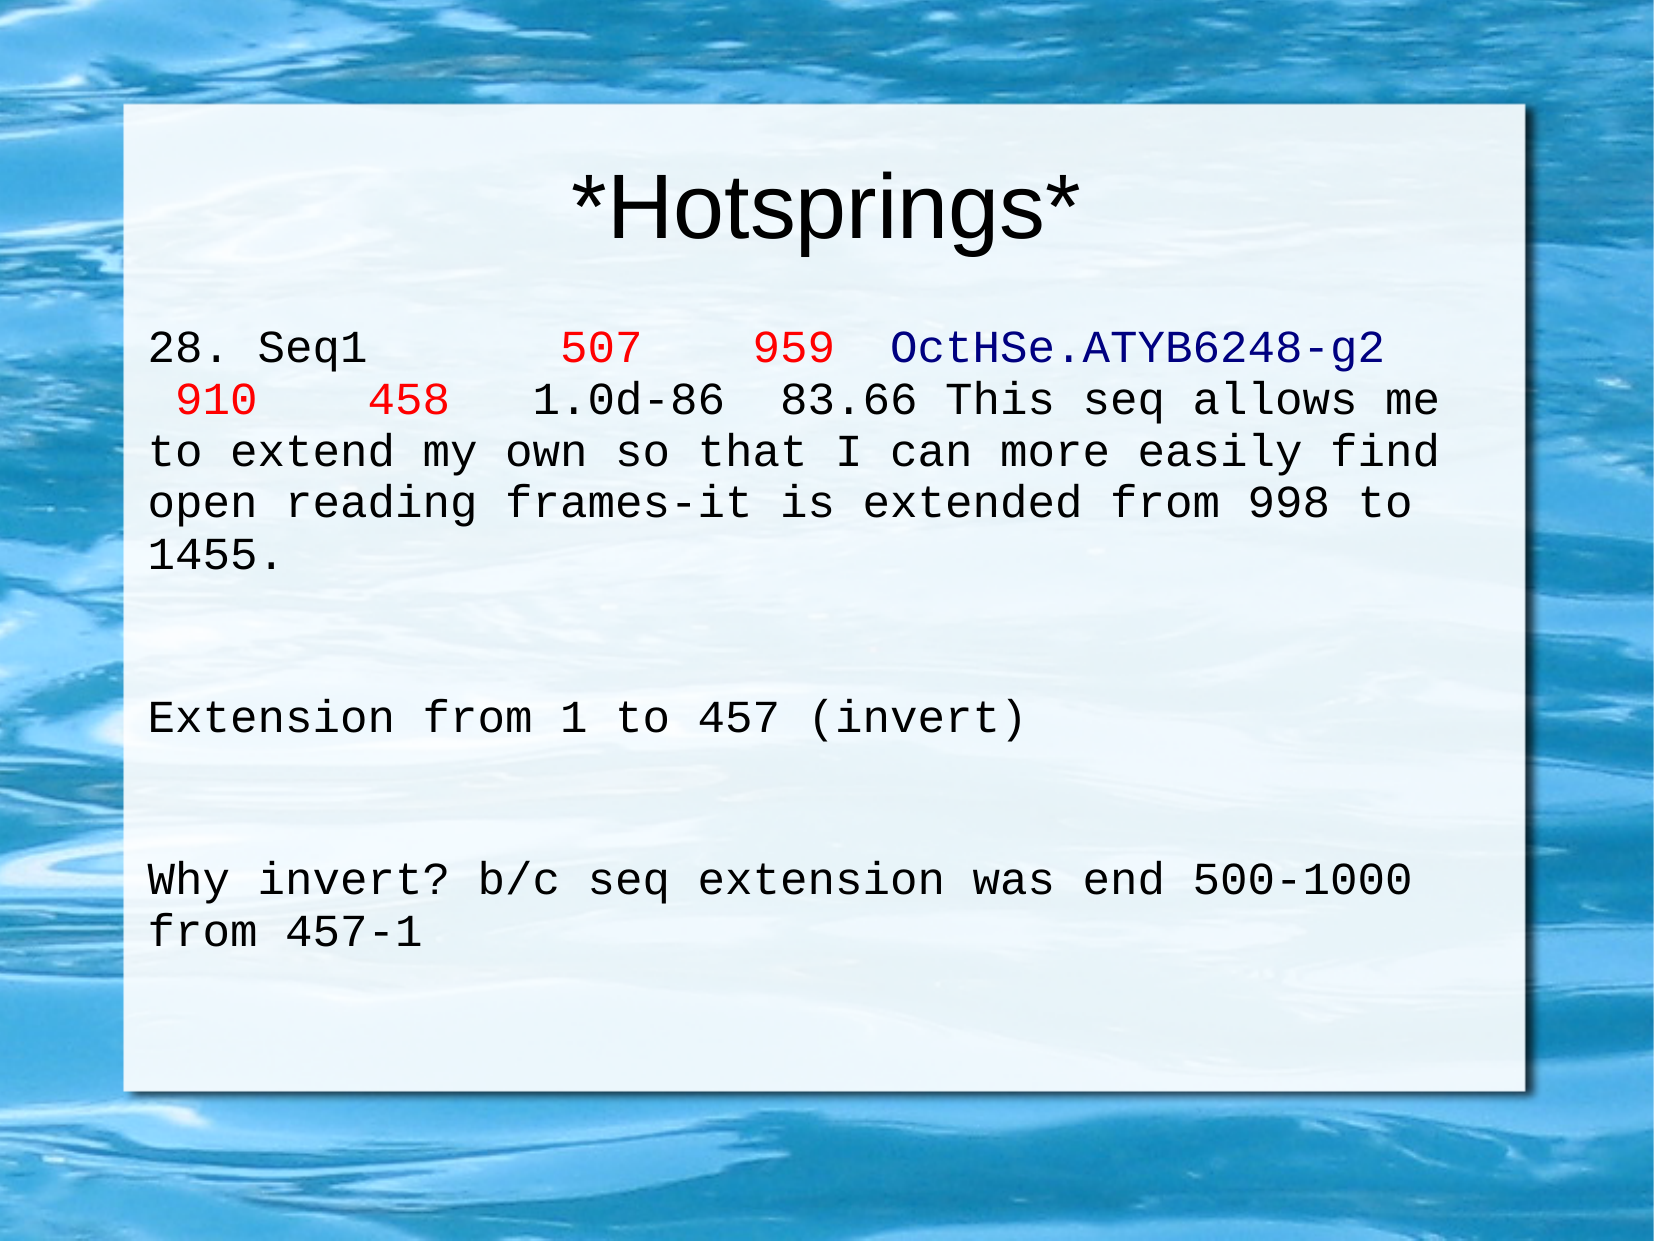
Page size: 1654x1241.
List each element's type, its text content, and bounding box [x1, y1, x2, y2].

picture [0, 0, 1654, 1241]
title *Hotsprings* [147, 125, 1506, 288]
list 28. Seq1 507 959 OctHSe.ATYB6248-g2 910 458 1.0d-86 83.66 This seq allows me to extend my own so that I can more easily find open reading frames-it is extended from 998 to 1455. Extension from 1 to 457 (invert) Why invert? b/c seq extension was end 500-1000 from 457-1 [147, 324, 1506, 1049]
